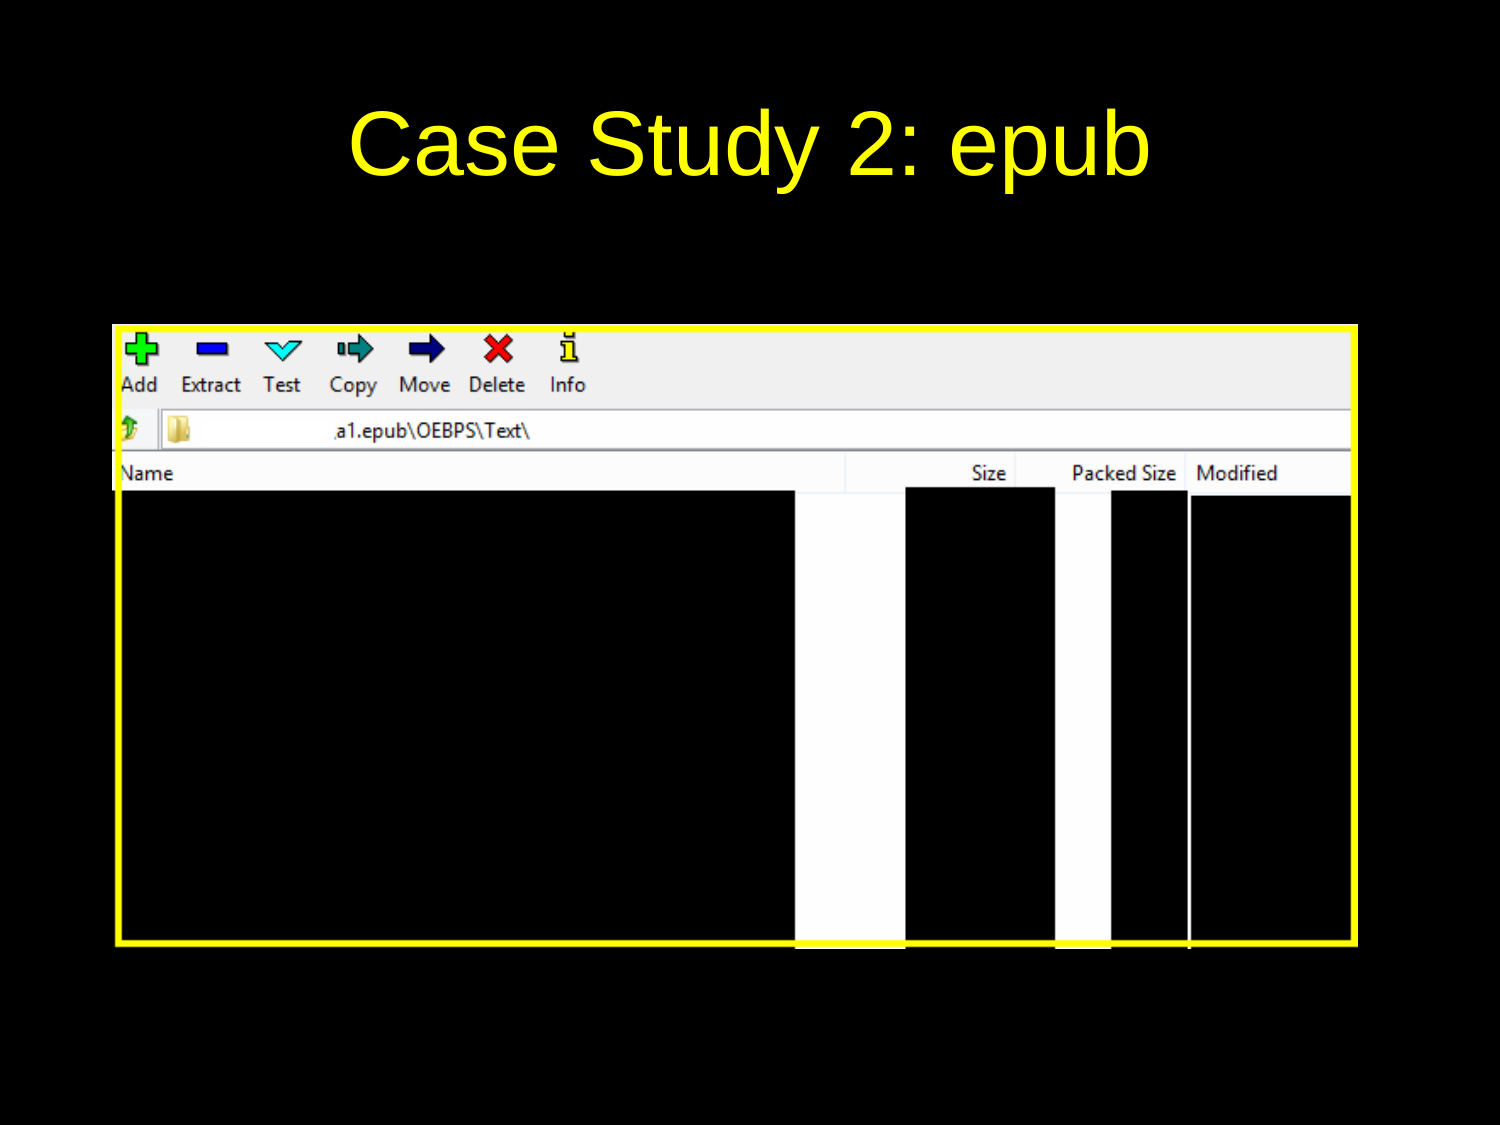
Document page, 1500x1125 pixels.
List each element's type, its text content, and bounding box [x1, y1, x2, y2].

title Case Study 2: epub [75, 45, 1426, 233]
picture [112, 324, 1358, 949]
